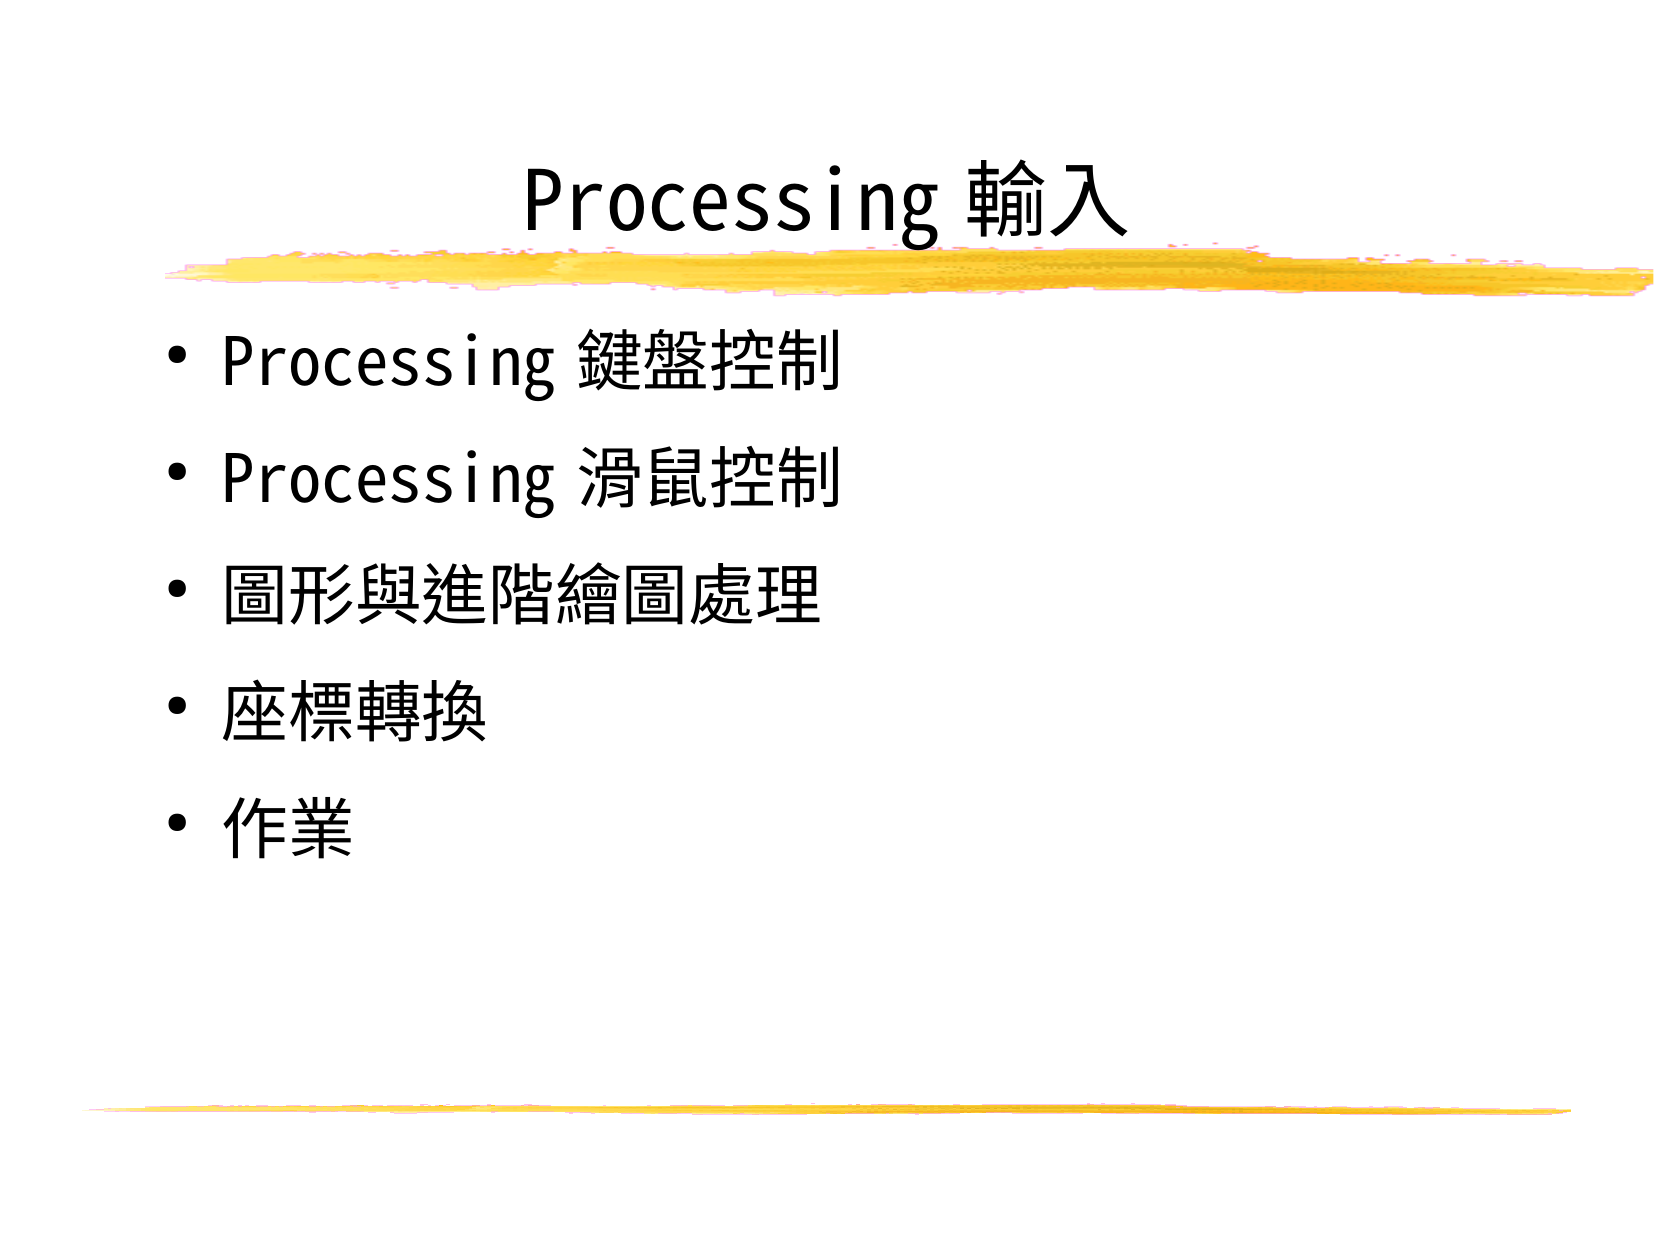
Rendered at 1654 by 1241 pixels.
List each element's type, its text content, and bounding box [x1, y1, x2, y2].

list Processing鍵盤控制 Processing滑鼠控制 圖形與進階繪圖處理 座標轉換 作業 [150, 294, 1597, 1168]
title Processing輸入 [124, 55, 1530, 262]
picture [82, 1102, 150, 1117]
picture [165, 237, 1654, 308]
